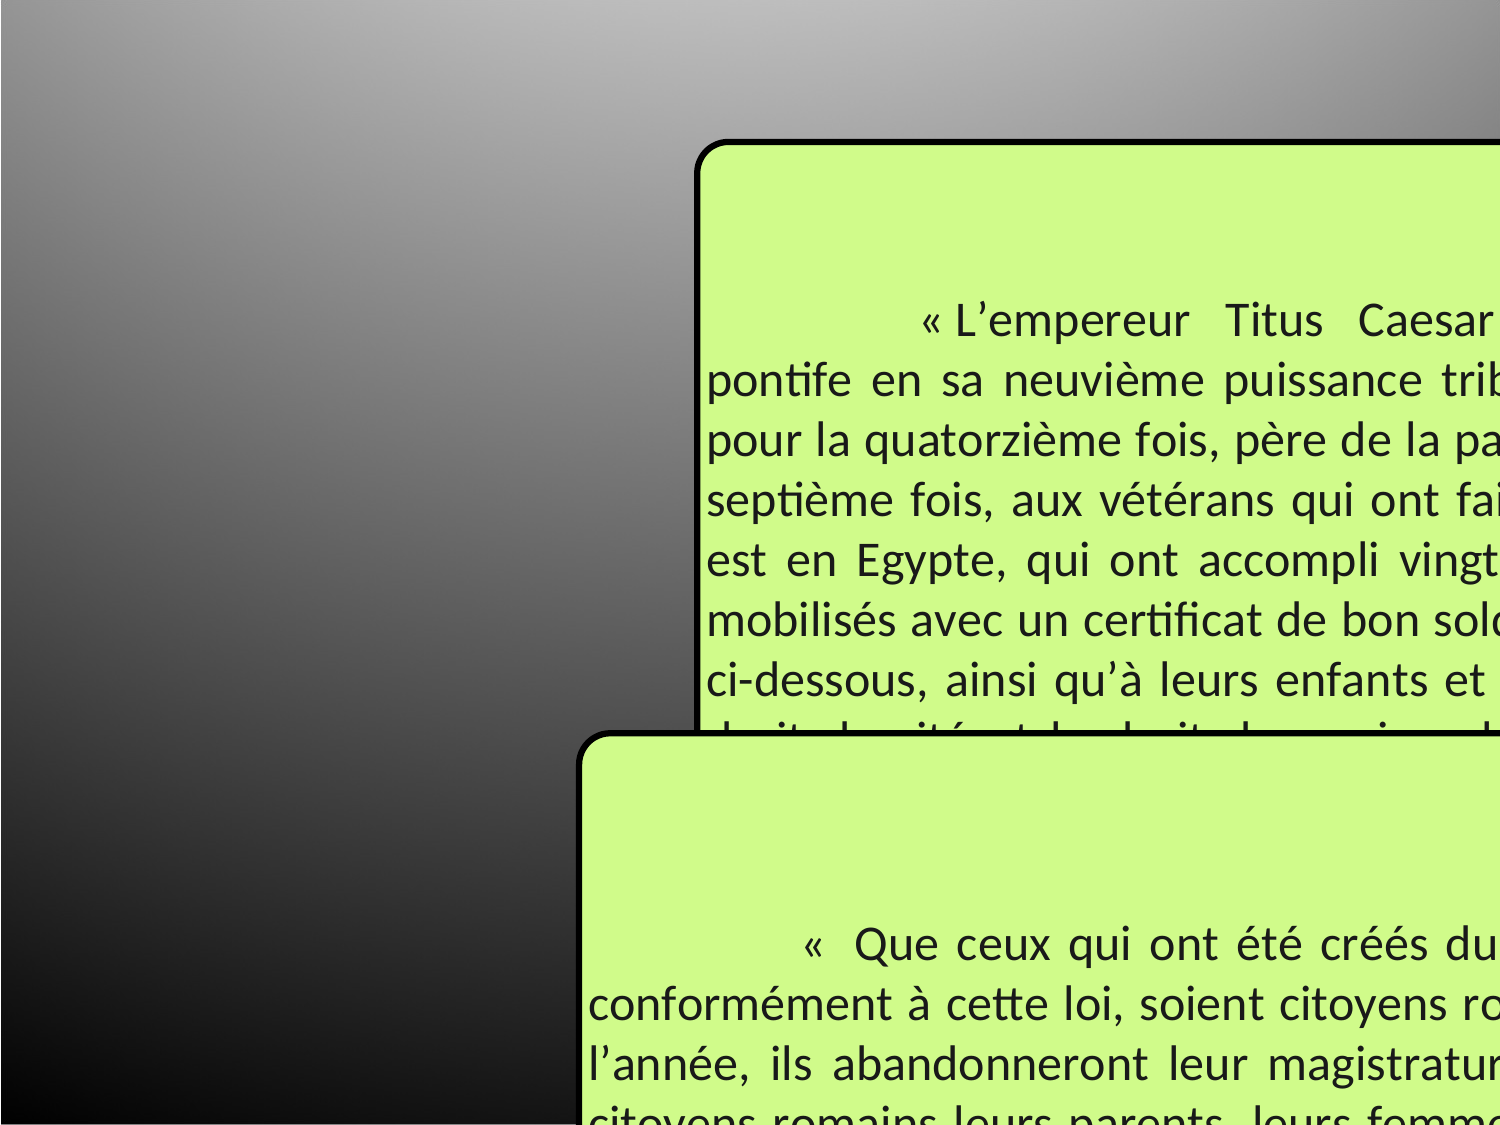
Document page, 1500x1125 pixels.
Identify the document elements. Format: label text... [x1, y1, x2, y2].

text_box « Que ceux qui ont été créés duumvir, édile ou questeur, conformément à cette loi, soient citoyens romains lorsque, à la fin de l’année, ils abandonneront leur magistrature. Que soient également citoyens romains leurs parents, leurs femmes et leurs enfants nés de mariage légitime, encore sous la puissance paternelle, ainsi que de leurs petits fils et petites filles, nés de leurs fils, encore sous la puissance paternelle ; pourvu qu’il n’y ait pas plus de citoyens romains qu’il est nécessaire de créer de magistrats conformément à cette loi. » Loi Flavia Salpensis (82), Textes cités par Rougé, Vie économique et sociale, p. 100 [579, 733, 1500, 1125]
picture [0, 0, 1500, 1125]
text_box « L’empereur Titus Caesar Vespasianus Auguste, grand pontife en sa neuvième puissance tribunicienne (1), salué empereur pour la quatorzième fois, père de la patrie, censeur, consul (2) pour la septième fois, aux vétérans qui ont fait leur service dans la flotte qui est en Egypte, qui ont accompli vingt six années ou plus et ont été mobilisés avec un certificat de bon soldat et dont les noms sont écrits ci-dessous, ainsi qu’à leurs enfants et à leur descendance a donné le droit de cité et le droit de mariage légitime avec les femmes qu’ils pouvaient avoir au moment où le droit de cité leur a été donné, ou, s’ils étaient célibataires, avec celles qu’ils pourraient épouser par la suite, pourvu qu’ils n’en aient qu’une. » Loi Flavia Salpensis (82), Textes cités par Rougé, Vie économique et sociale, p. 81 [697, 141, 1500, 733]
